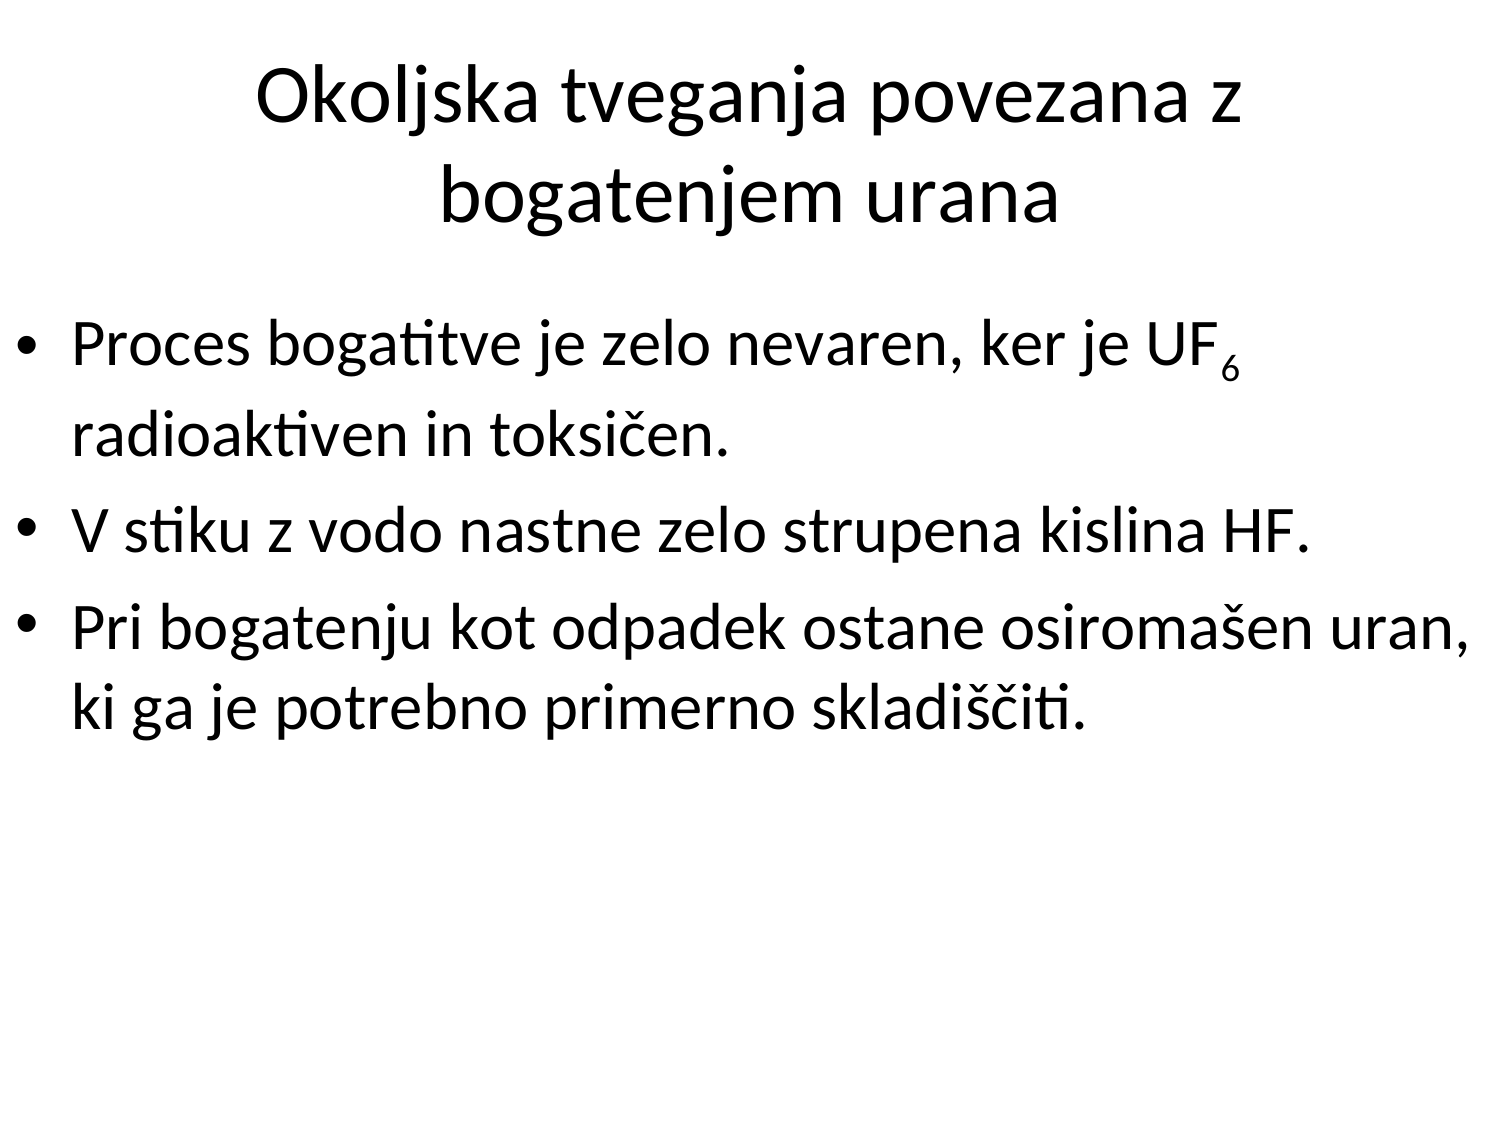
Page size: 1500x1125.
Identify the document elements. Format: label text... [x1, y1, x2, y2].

text_box Okoljska tveganja povezana z bogatenjem urana [75, 31, 1426, 247]
text_box Proces bogatitve je zelo nevaren, ker je UF6 radioaktiven in toksičen. V stiku z vodo nastne zelo strupena kislina HF. Pri bogatenju kot odpadek ostane osiromašen uran, ki ga je potrebno primerno skladiščiti. [0, 290, 1500, 1034]
